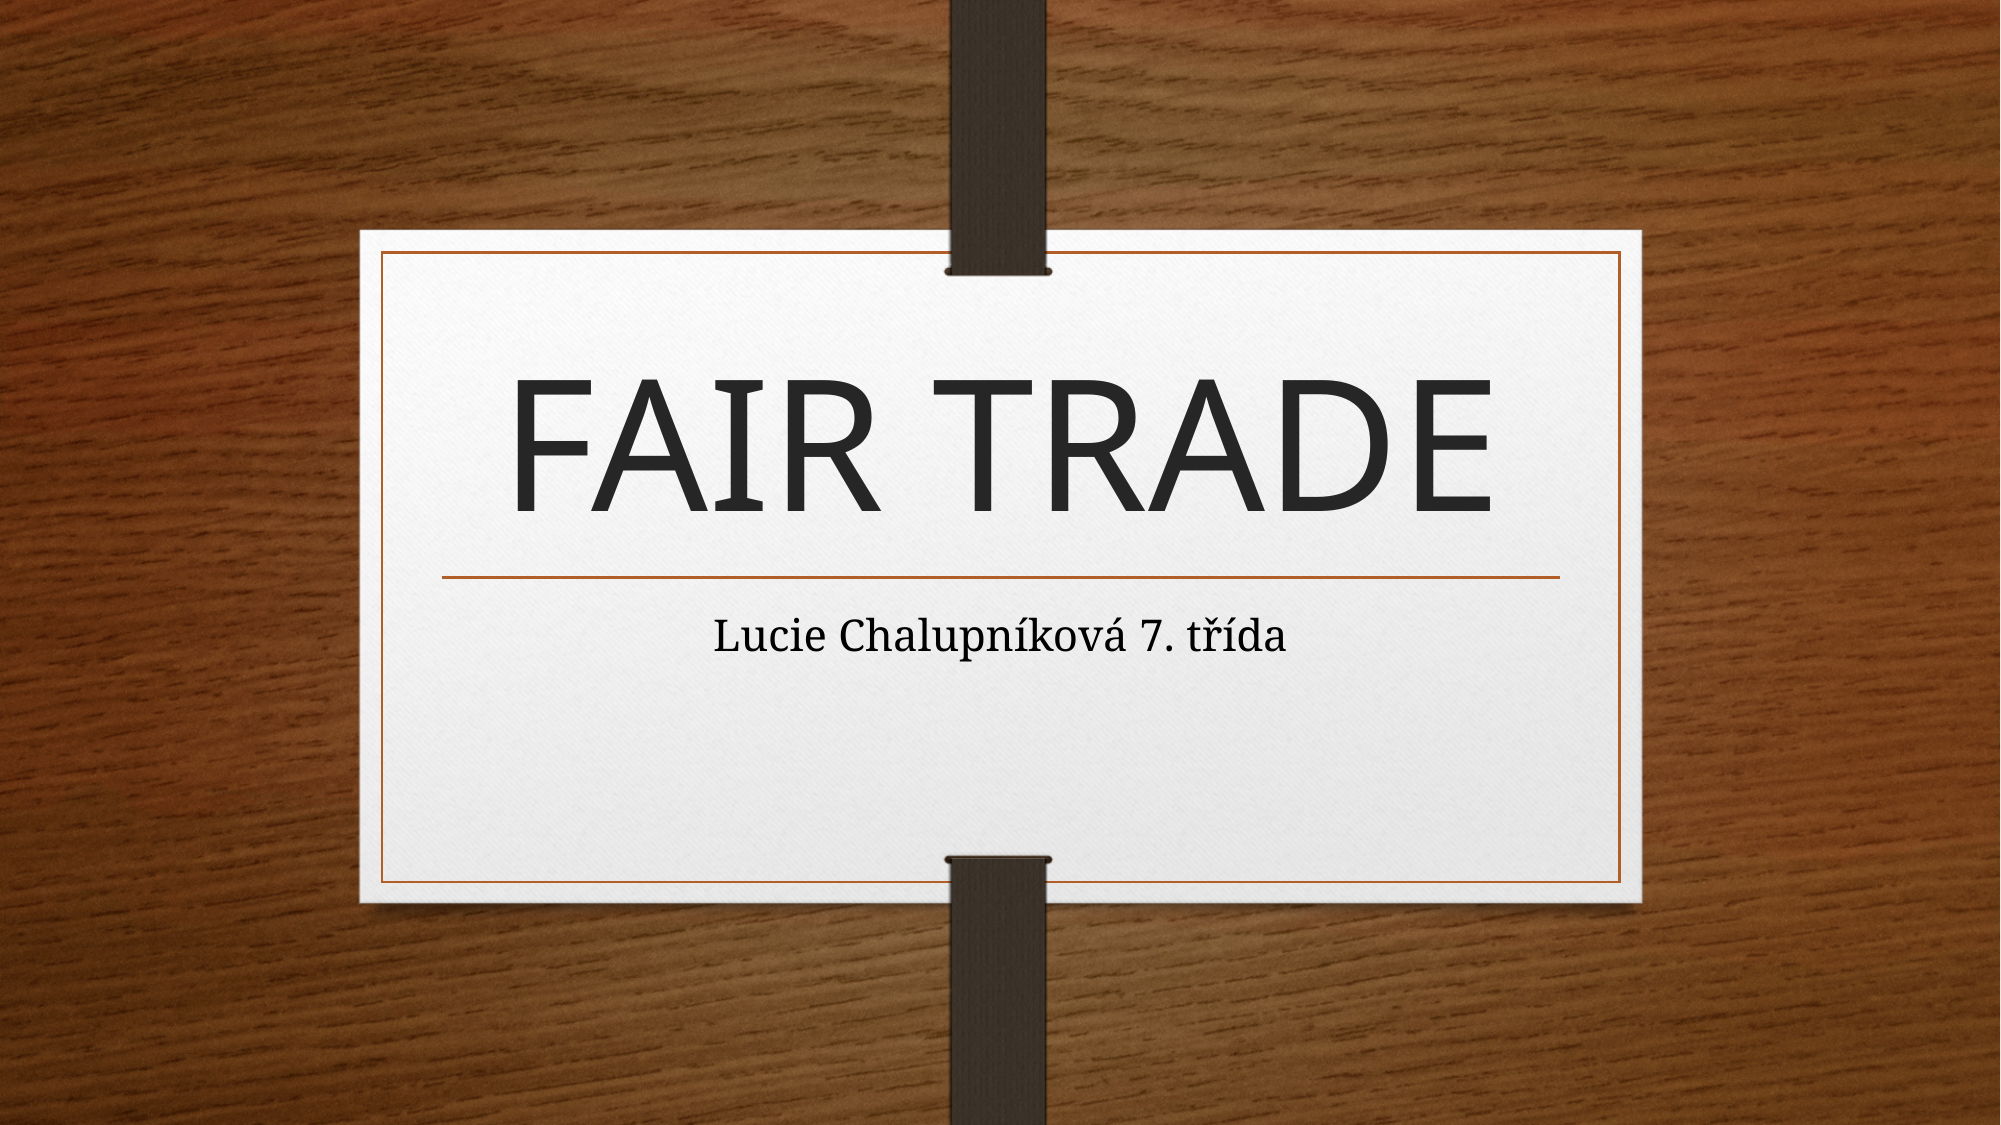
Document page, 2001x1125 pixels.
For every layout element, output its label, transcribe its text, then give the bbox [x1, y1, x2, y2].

title FAIR TRADE [441, 306, 1560, 556]
subtitle Lucie Chalupníková 7. třída [441, 600, 1560, 817]
